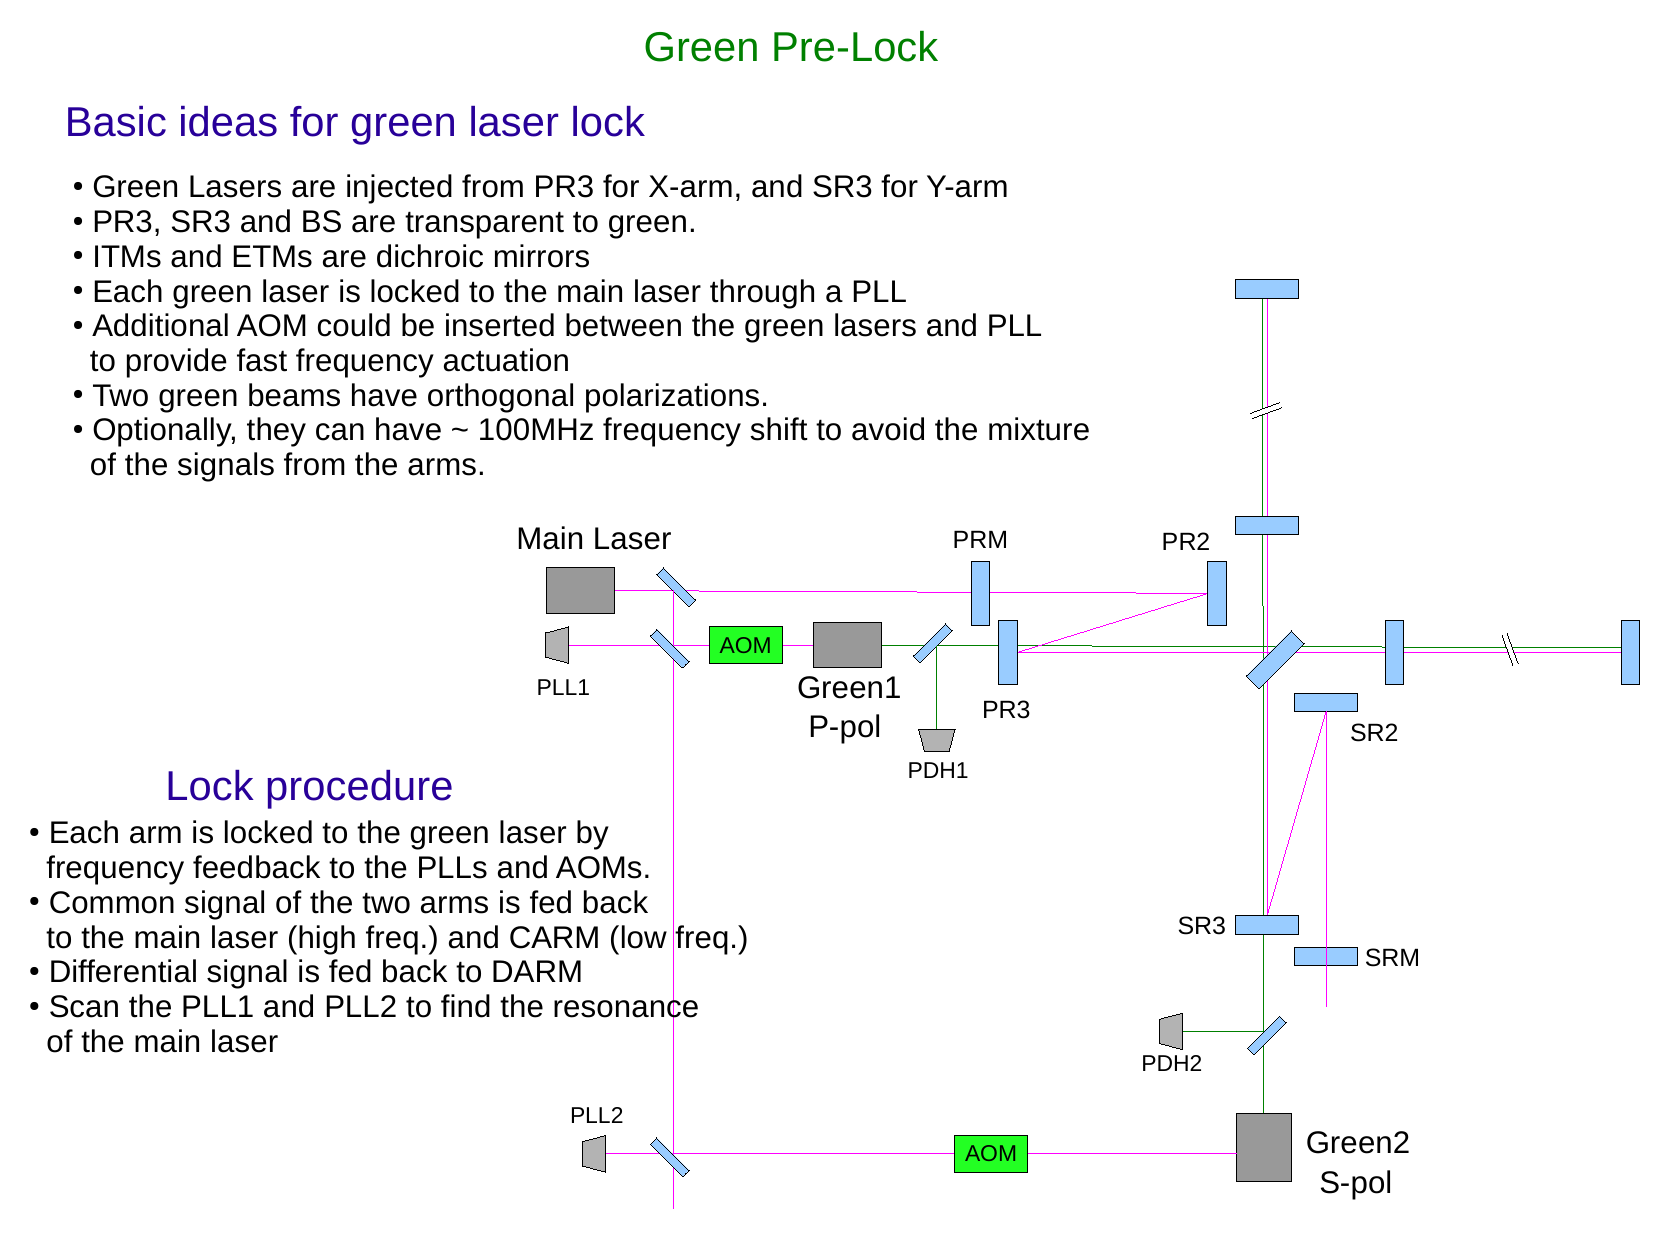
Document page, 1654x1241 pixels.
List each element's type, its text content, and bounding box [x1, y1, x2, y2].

text_box [582, 1136, 606, 1173]
text_box [1235, 279, 1299, 299]
text_box PR3 [967, 688, 1046, 732]
text_box Green2 [1291, 1117, 1426, 1168]
text_box SR3 [1162, 904, 1242, 947]
text_box AOM [954, 1135, 1028, 1173]
text_box Basic ideas for green laser lock [50, 90, 693, 153]
text_box [1235, 516, 1299, 535]
text_box PLL1 [521, 667, 606, 709]
text_box Green Pre-Lock [628, 15, 954, 78]
text_box [813, 622, 882, 668]
text_box [1385, 620, 1404, 685]
text_box [1294, 693, 1358, 712]
text_box Green Lasers are injected from PR3 for X-arm, and SR3 for Y-arm PR3, SR3 and BS are transparent to green. ITMs and ETMs are dichroic mirrors Each green laser is locked to the main laser through a PLL Additional AOM could be inserted between the green lasers and PLL to provide fast frequency actuation Two green beams have orthogonal polarizations. Optionally, they can have ~ 100MHz frequency shift to avoid the mixture of the signals from the arms. [57, 162, 1108, 490]
text_box [1250, 402, 1283, 418]
text_box [546, 567, 615, 614]
text_box [1159, 1013, 1183, 1050]
text_box [1207, 561, 1227, 626]
text_box S-pol [1304, 1158, 1408, 1208]
text_box SRM [1350, 935, 1436, 979]
text_box PDH2 [1126, 1043, 1218, 1084]
text_box [656, 567, 696, 607]
text_box [1502, 633, 1518, 666]
text_box [1327, 947, 1350, 966]
text_box [1236, 1113, 1292, 1182]
text_box [1621, 620, 1640, 685]
text_box [998, 620, 1018, 685]
text_box Lock procedure [150, 754, 516, 817]
text_box Each arm is locked to the green laser by frequency feedback to the PLLs and AOMs. Common signal of the two arms is fed back to the main laser (high freq.) and CARM (low freq.) Differential signal is fed back to DARM Scan the PLL1 and PLL2 to find the resonance of the main laser [14, 808, 766, 1067]
text_box PDH1 [892, 750, 984, 791]
text_box [913, 623, 953, 663]
text_box SR2 [1335, 711, 1414, 755]
text_box [1294, 947, 1326, 966]
text_box [971, 561, 990, 626]
text_box Green1 [782, 663, 917, 713]
text_box P-pol [793, 702, 897, 752]
text_box PRM [937, 517, 1024, 561]
text_box PR2 [1146, 520, 1226, 564]
text_box [545, 626, 569, 664]
text_box [650, 1137, 690, 1177]
text_box [650, 629, 690, 668]
text_box [1246, 630, 1305, 689]
text_box Main Laser [501, 513, 687, 564]
text_box [1247, 1016, 1287, 1055]
text_box AOM [709, 626, 783, 664]
text_box [918, 729, 956, 750]
text_box [1242, 915, 1299, 935]
text_box PLL2 [555, 1095, 639, 1136]
